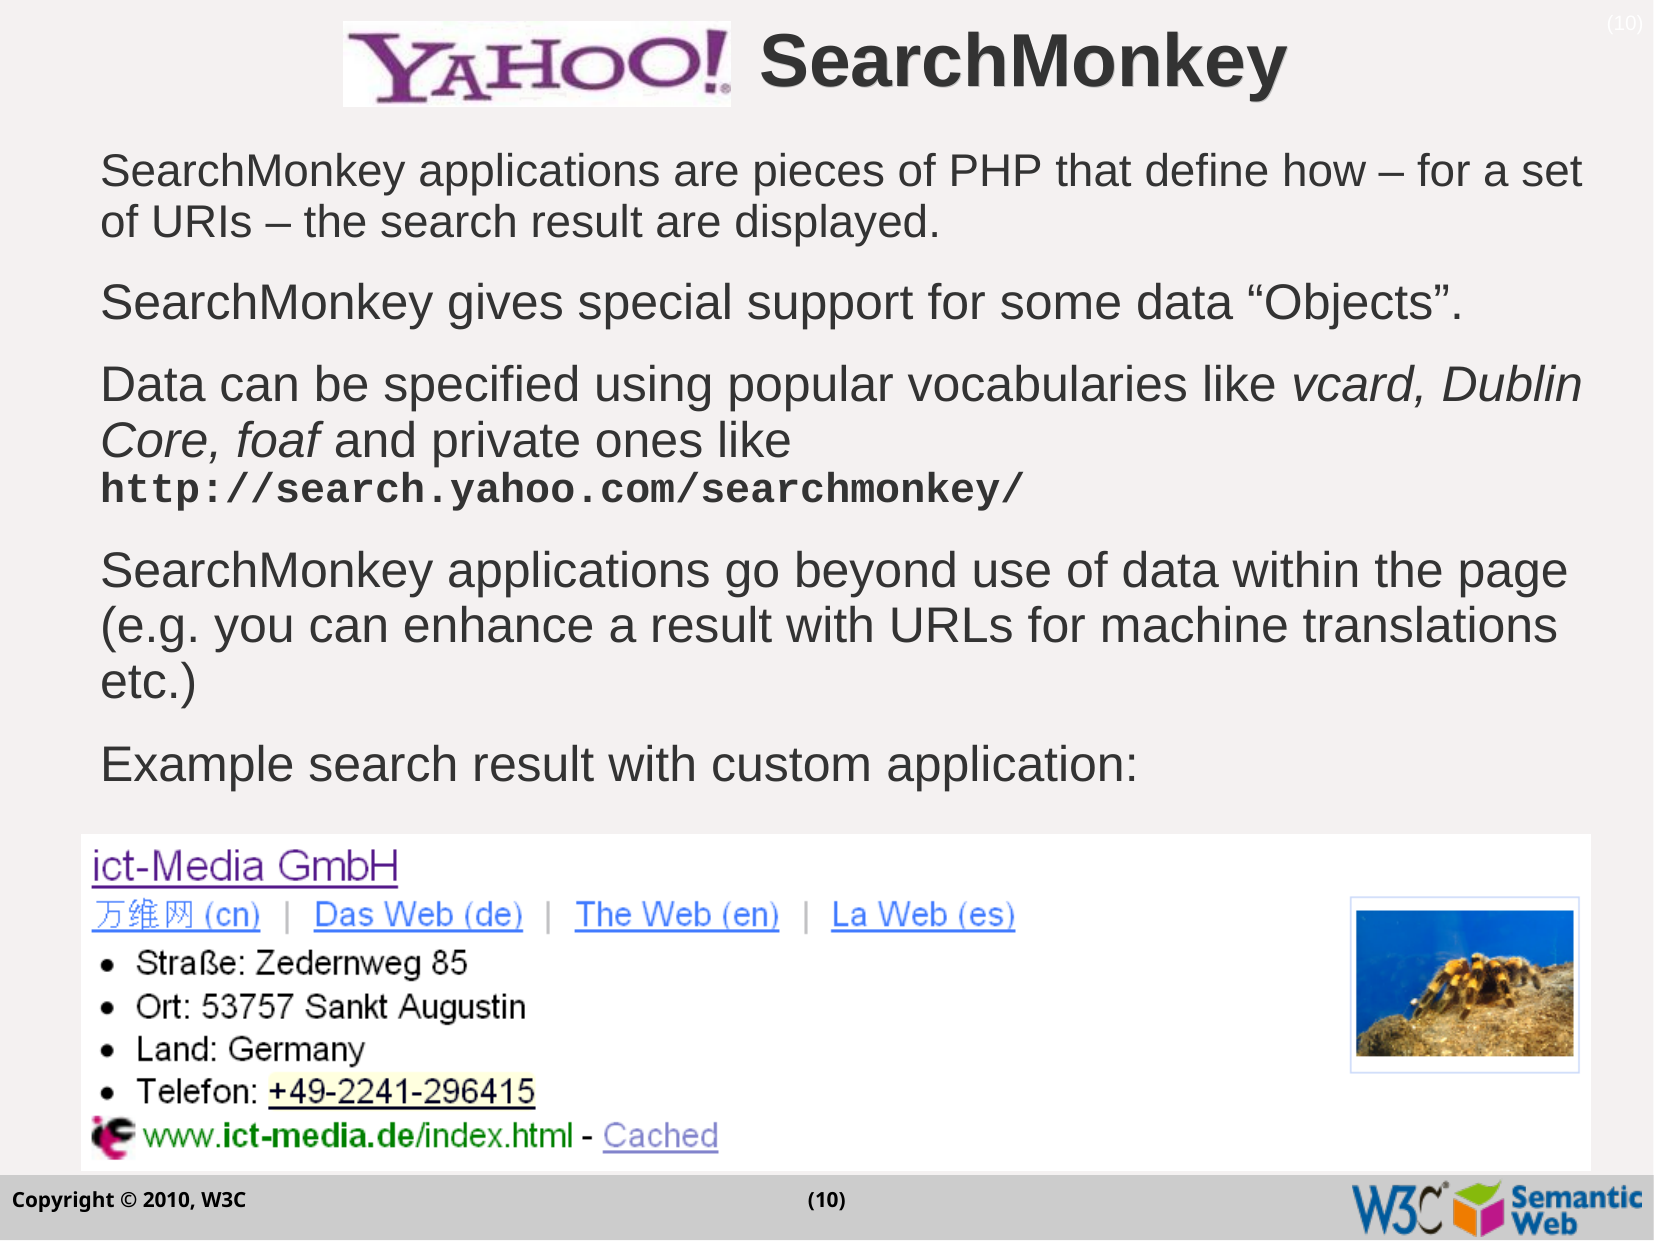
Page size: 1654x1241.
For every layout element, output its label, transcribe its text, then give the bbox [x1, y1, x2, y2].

picture [1352, 1178, 1642, 1237]
list SearchMonkey applications are pieces of PHP that define how – for a set of URIs – the search result are displayed. SearchMonkey gives special support for some data “Objects”. Data can be specified using popular vocabularies like vcard, Dublin Core, foaf and private ones like http://search.yahoo.com/searchmonkey/ SearchMonkey applications go beyond use of data within the page (e.g. you can enhance a result with URLs for machine translations etc.) Example search result with custom application: [29, 144, 1617, 792]
title SearchMonkey [0, 7, 1654, 111]
picture [81, 834, 1591, 1171]
picture [343, 21, 731, 107]
